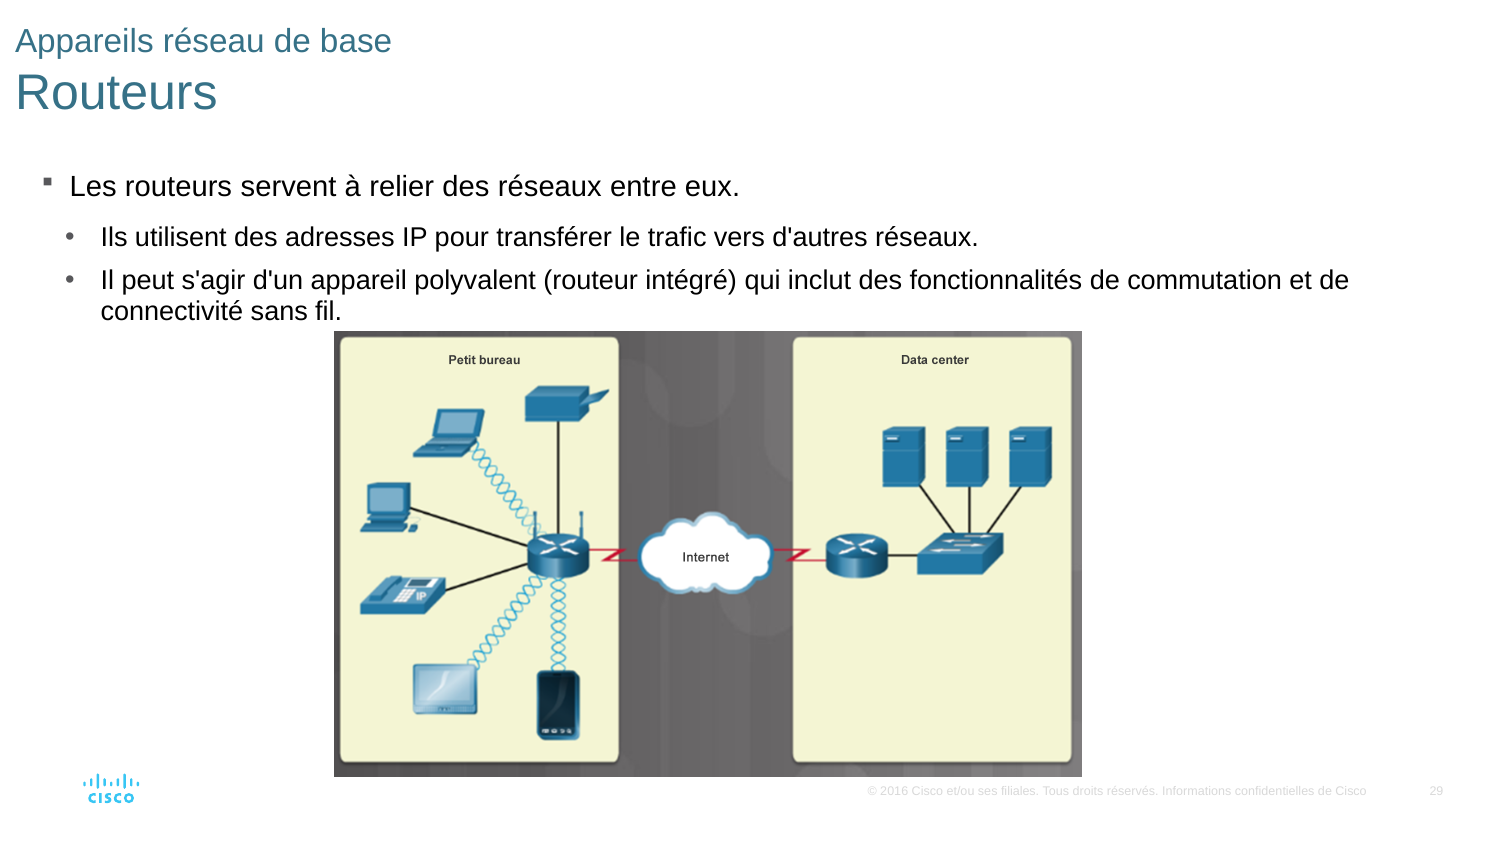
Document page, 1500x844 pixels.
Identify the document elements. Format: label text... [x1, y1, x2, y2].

list Les routeurs servent à relier des réseaux entre eux. Ils utilisent des adresses IP pour transférer le trafic vers d'autres réseaux. Il peut s'agir d'un appareil polyvalent (routeur intégré) qui inclut des fonctionnalités de commutation et de connectivité sans fil. [26, 162, 1428, 314]
title Appareils réseau de base Routeurs [0, 7, 1500, 132]
picture [334, 331, 1082, 777]
